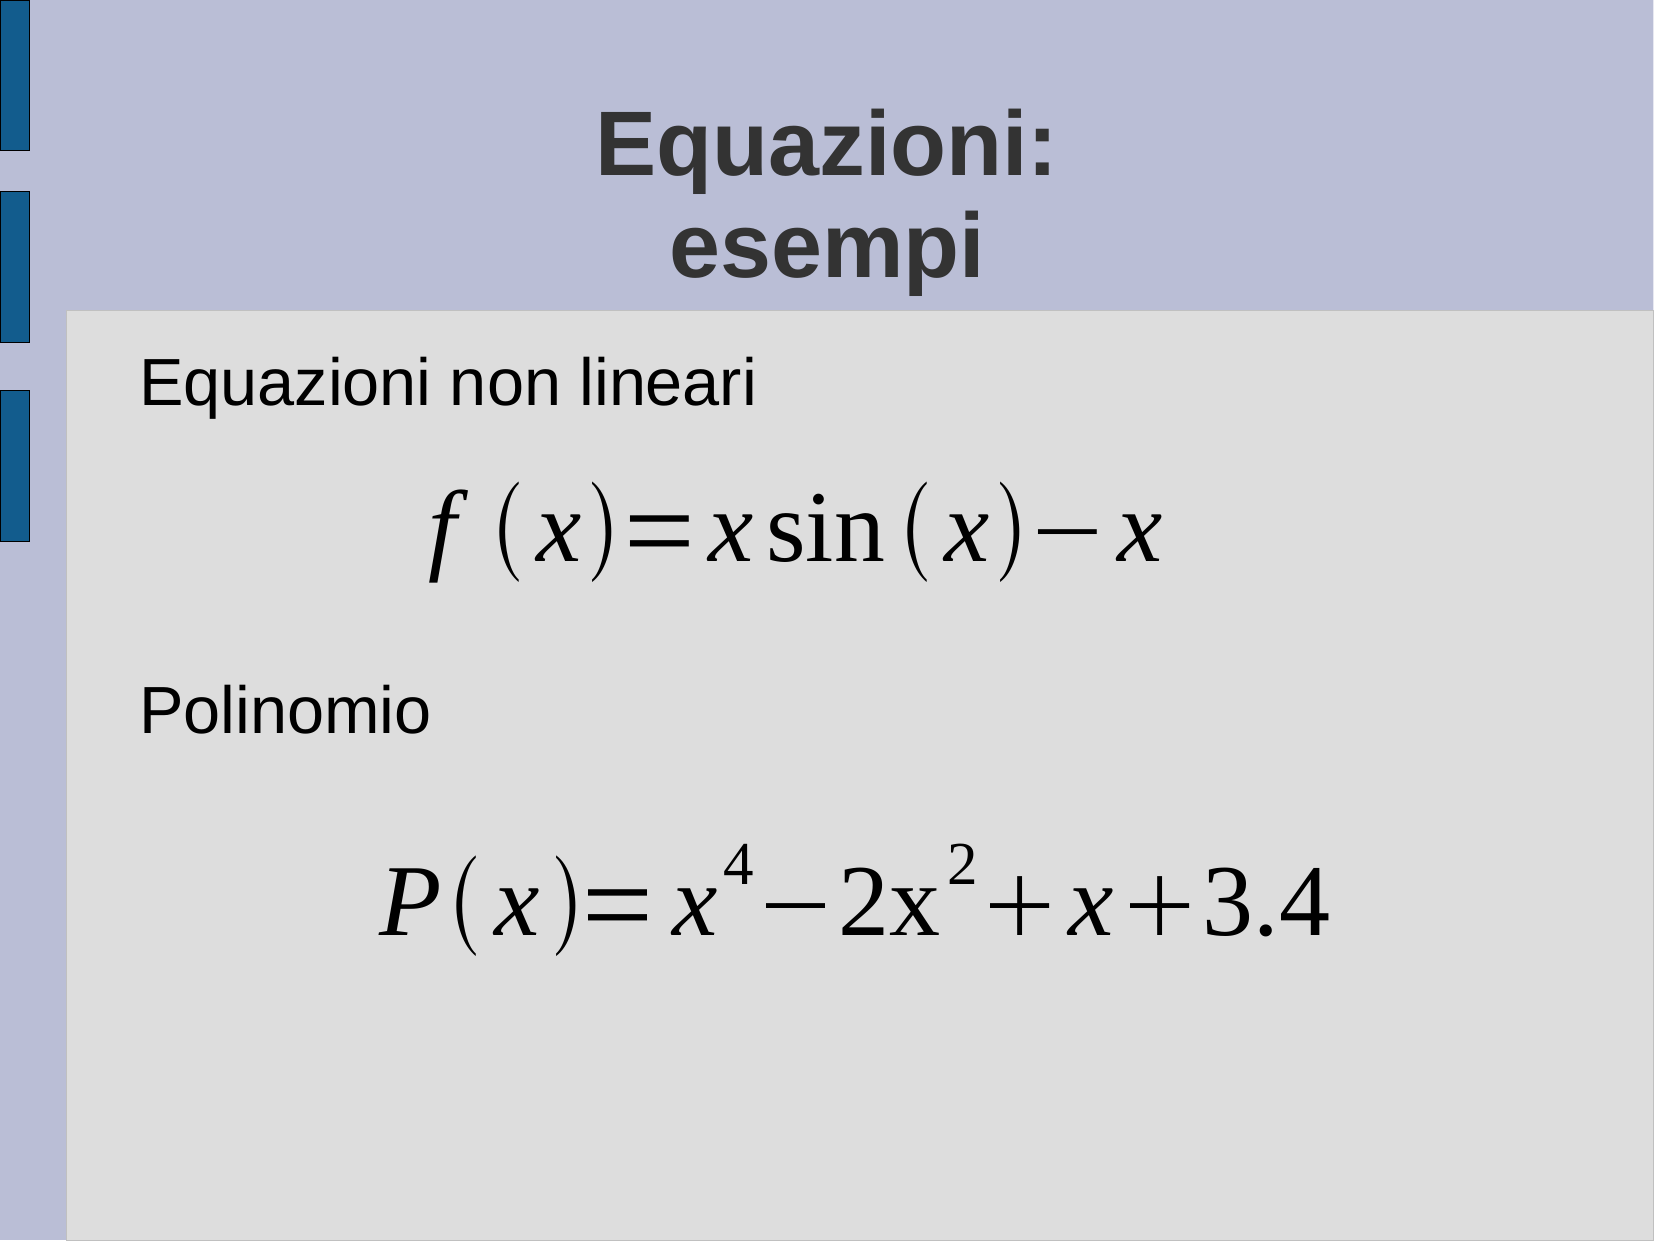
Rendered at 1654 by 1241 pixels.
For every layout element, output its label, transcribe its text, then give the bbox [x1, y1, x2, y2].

list Equazioni non lineari Polinomio [121, 344, 1534, 1112]
title Equazioni: esempi [121, 91, 1534, 299]
chart [347, 826, 1355, 959]
chart [383, 472, 1189, 590]
